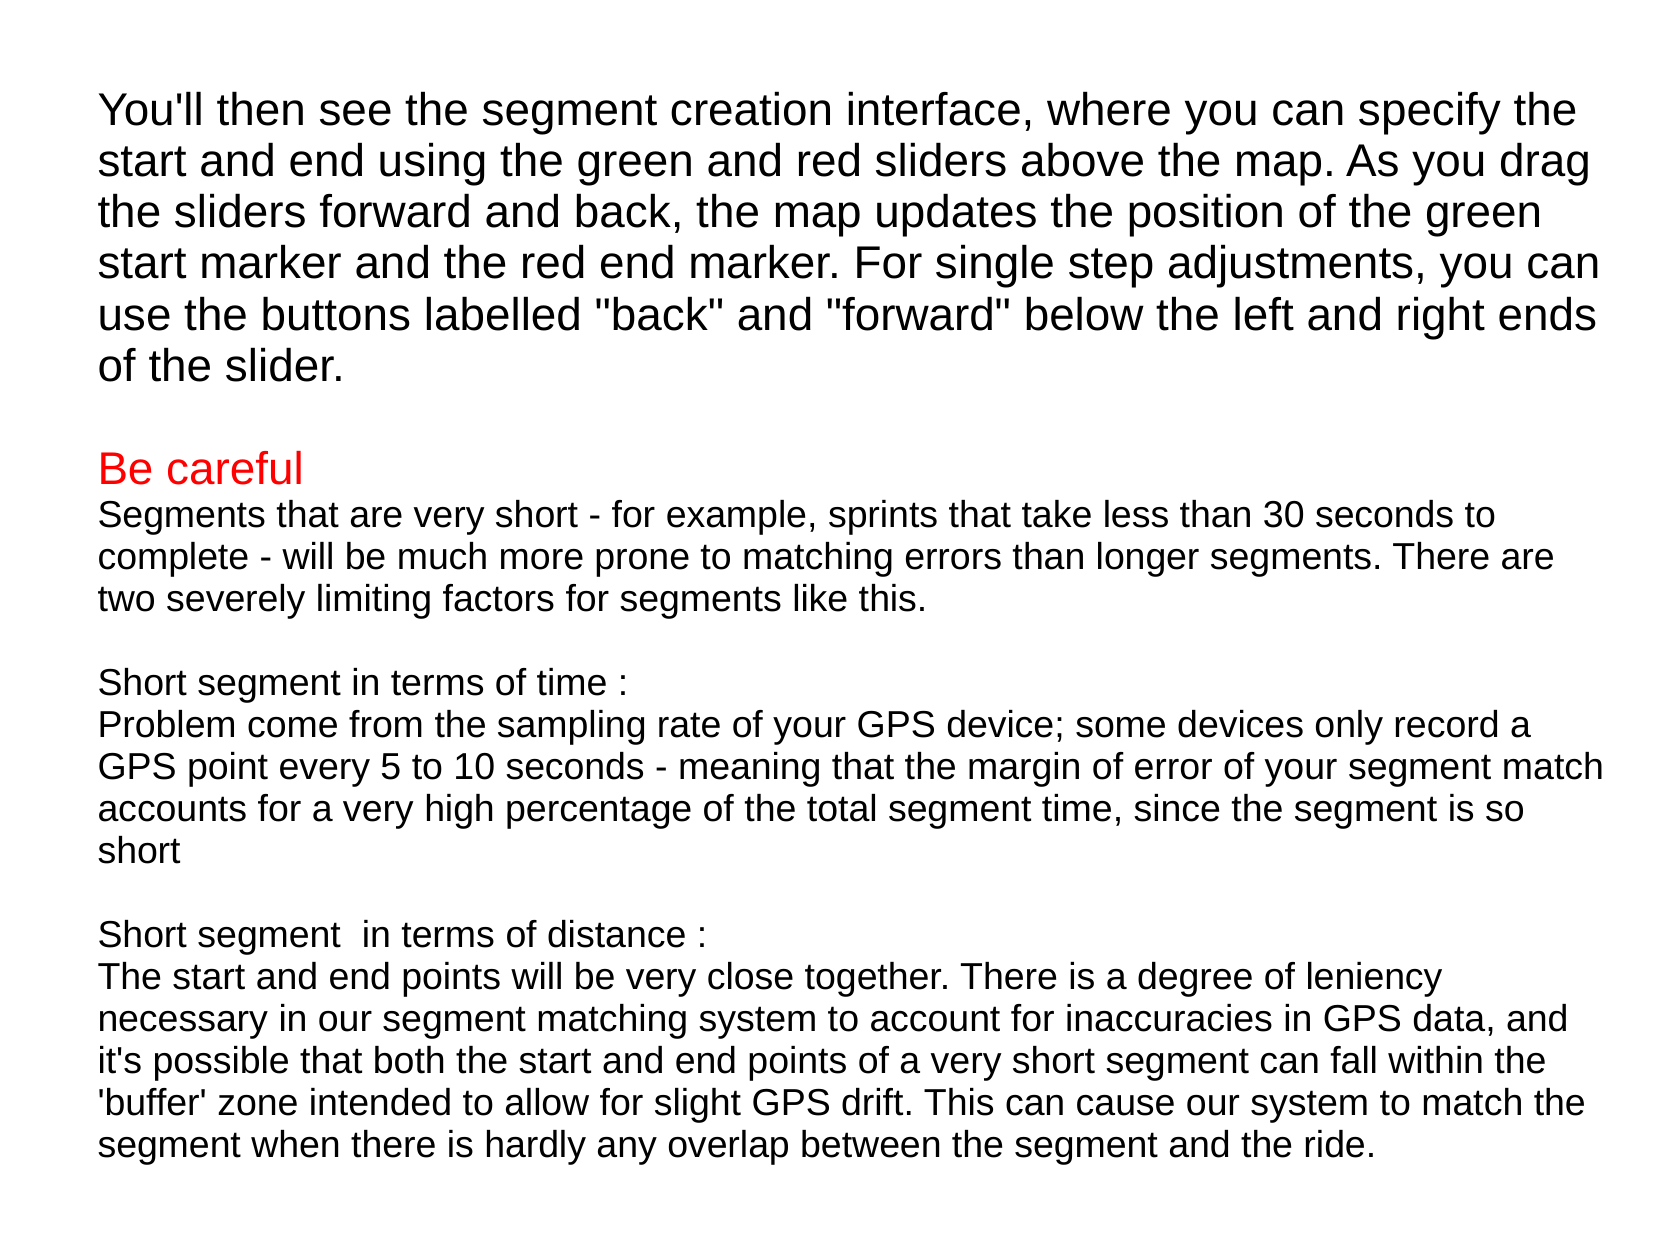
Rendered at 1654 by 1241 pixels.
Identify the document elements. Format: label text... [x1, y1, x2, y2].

text_box You'll then see the segment creation interface, where you can specify the start and end using the green and red sliders above the map. As you drag the sliders forward and back, the map updates the position of the green start marker and the red end marker. For single step adjustments, you can use the buttons labelled "back" and "forward" below the left and right ends of the slider. Be careful Segments that are very short - for example, sprints that take less than 30 seconds to complete - will be much more prone to matching errors than longer segments. There are two severely limiting factors for segments like this. Short segment in terms of time : Problem come from the sampling rate of your GPS device; some devices only record a GPS point every 5 to 10 seconds - meaning that the margin of error of your segment match accounts for a very high percentage of the total segment time, since the segment is so short Short segment in terms of distance : The start and end points will be very close together. There is a degree of leniency necessary in our segment matching system to account for inaccuracies in GPS data, and it's possible that both the start and end points of a very short segment can fall within the 'buffer' zone intended to allow for slight GPS drift. This can cause our system to match the segment when there is hardly any overlap between the segment and the ride. [82, 76, 1630, 1182]
